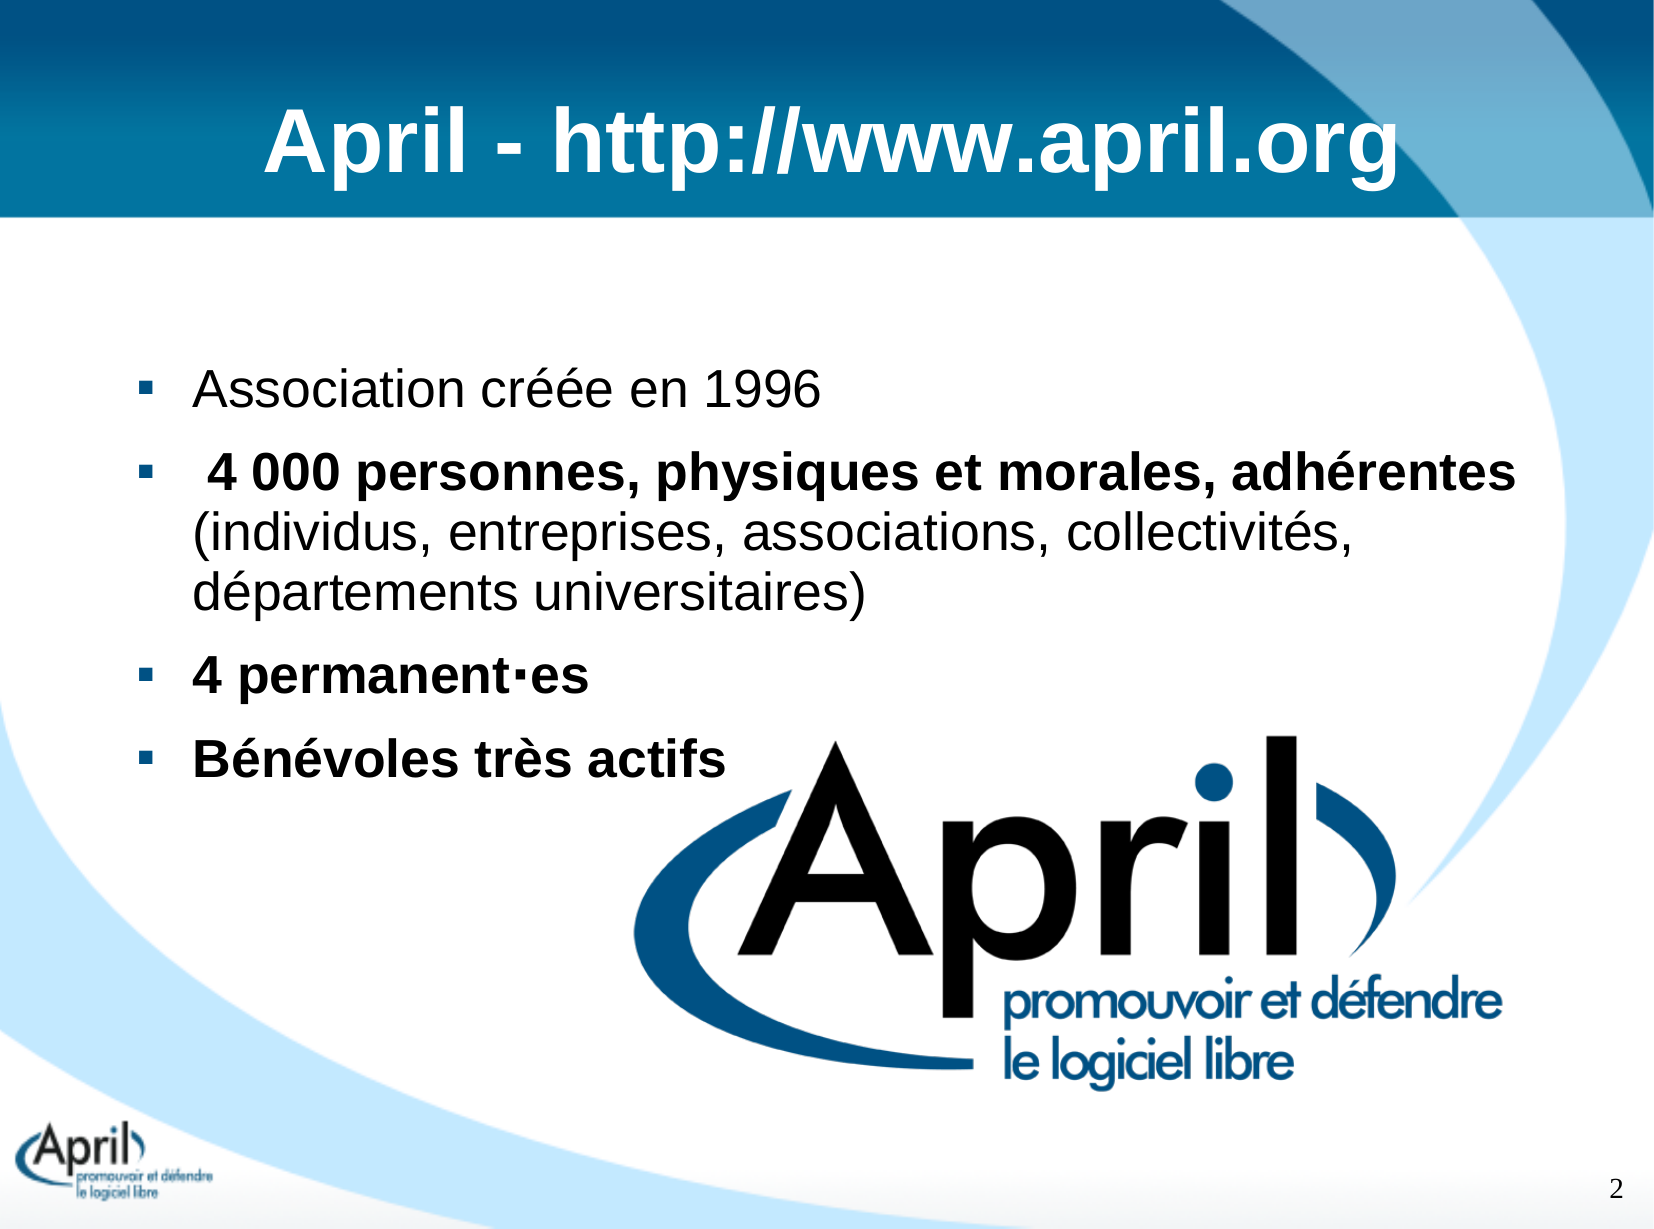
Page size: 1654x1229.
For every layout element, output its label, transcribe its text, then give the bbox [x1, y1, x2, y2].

title April - http://www.april.org [126, 37, 1539, 244]
picture [0, 0, 1654, 1229]
list Association créée en 1996 4 000 personnes, physiques et morales, adhérentes (individus, entreprises, associations, collectivités, départements universitaires) 4 permanent⋅es Bénévoles très actifs [121, 358, 1534, 1133]
